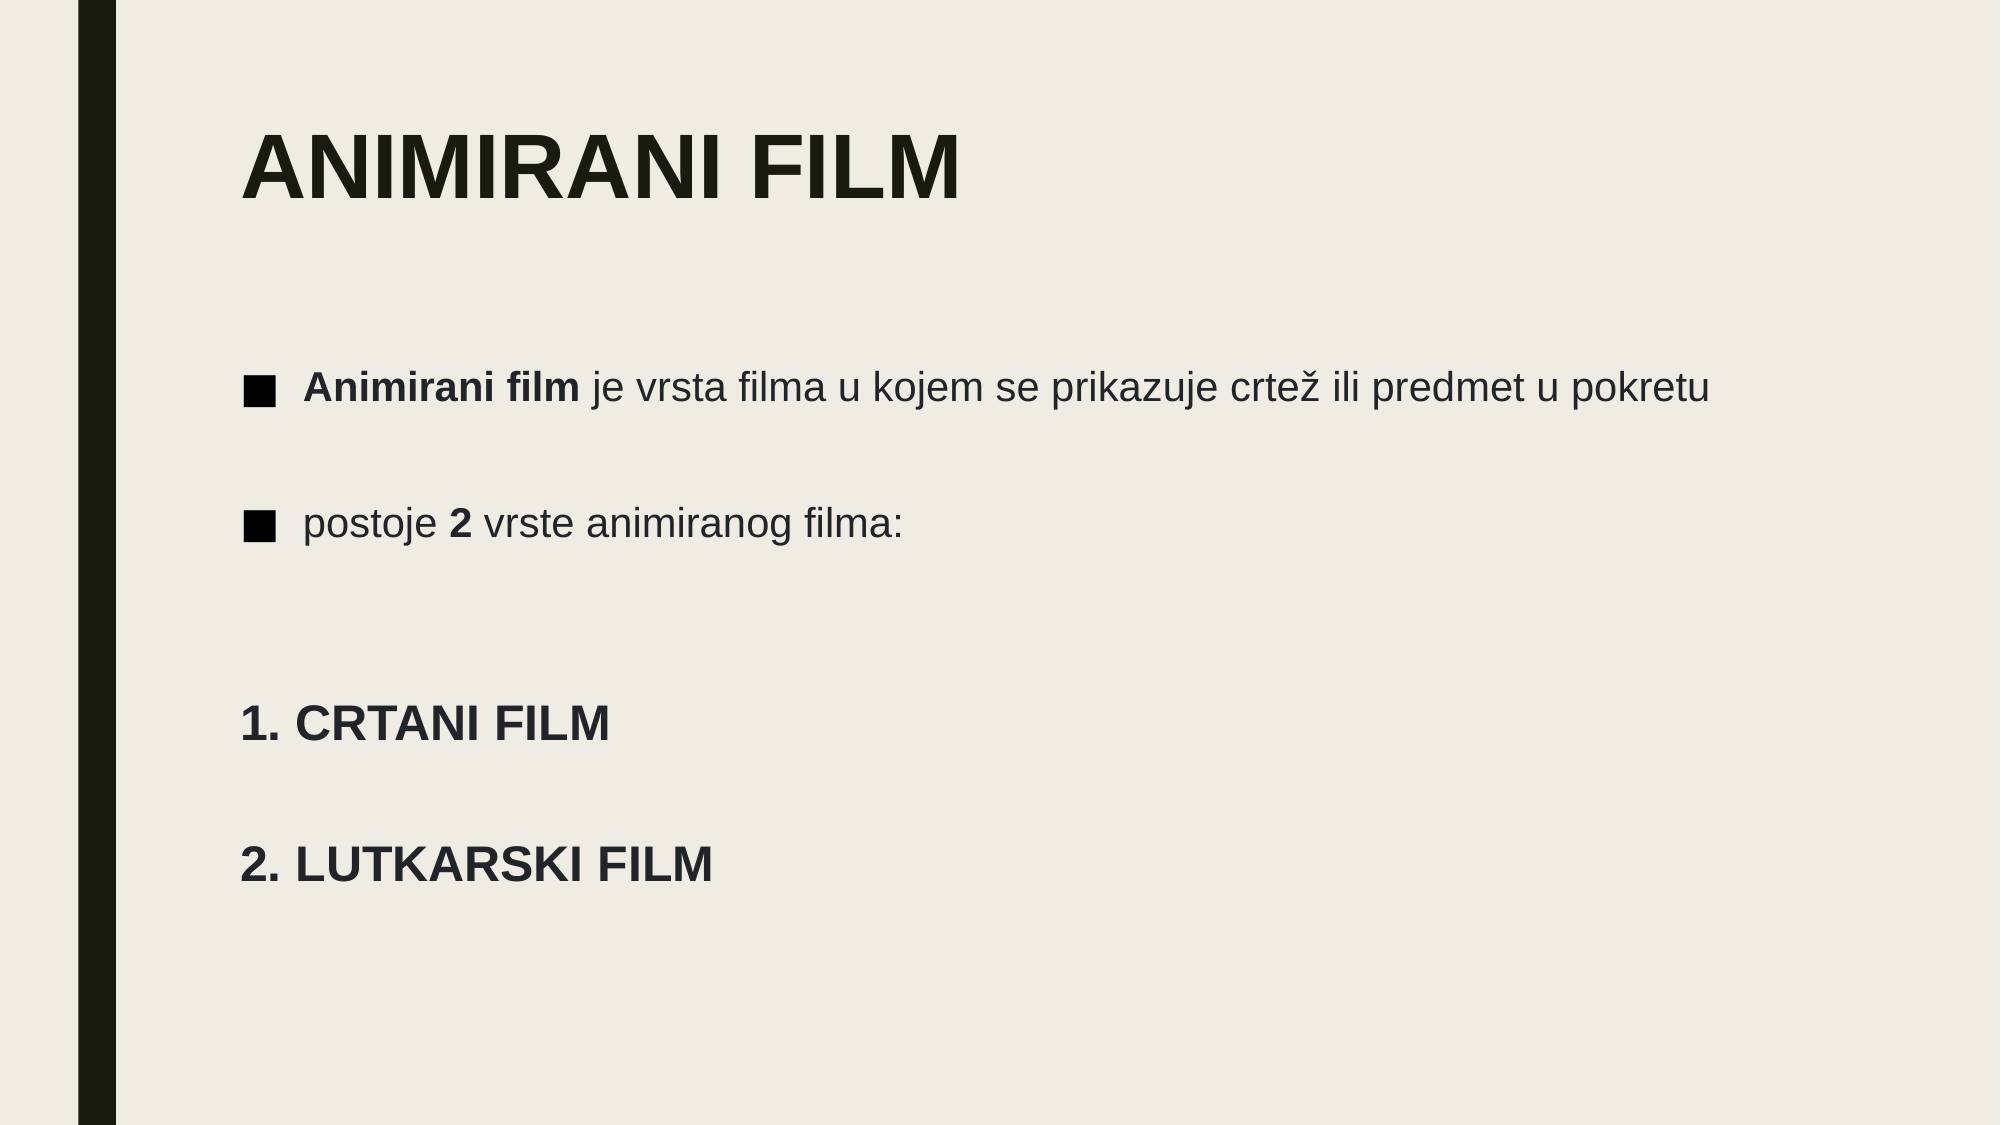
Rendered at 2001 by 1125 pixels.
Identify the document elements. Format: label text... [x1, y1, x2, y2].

list Animirani film je vrsta filma u kojem se prikazuje crtež ili predmet u pokretu postoje 2 vrste animiranog filma: 1. CRTANI FILM 2. LUTKARSKI FILM [225, 356, 1801, 944]
title ANIMIRANI FILM [225, 112, 1801, 356]
